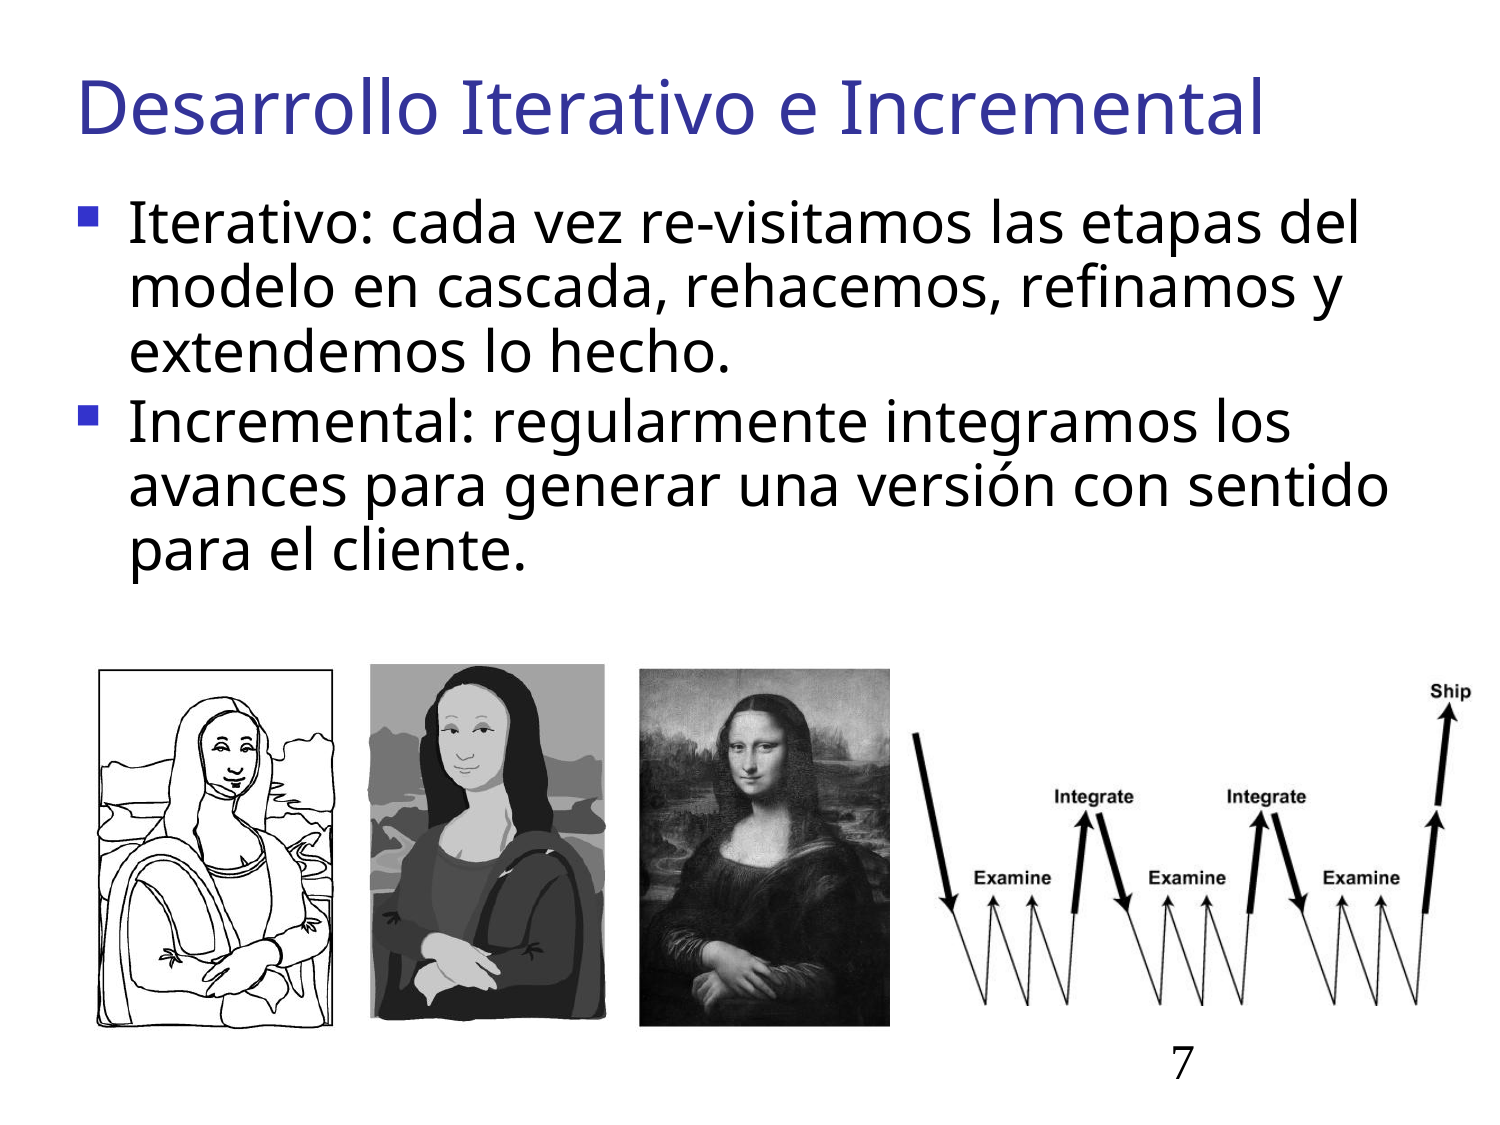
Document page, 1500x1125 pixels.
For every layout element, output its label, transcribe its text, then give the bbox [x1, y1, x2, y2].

picture [635, 662, 890, 1039]
title Desarrollo Iterativo e Incremental [75, 25, 1426, 188]
picture [367, 658, 609, 1034]
picture [898, 675, 1487, 1006]
picture [94, 665, 336, 1041]
list Iterativo: cada vez re-visitamos las etapas del modelo en cascada, rehacemos, refinamos y extendemos lo hecho. Incremental: regularmente integramos los avances para generar una versión con sentido para el cliente. [74, 187, 1398, 635]
